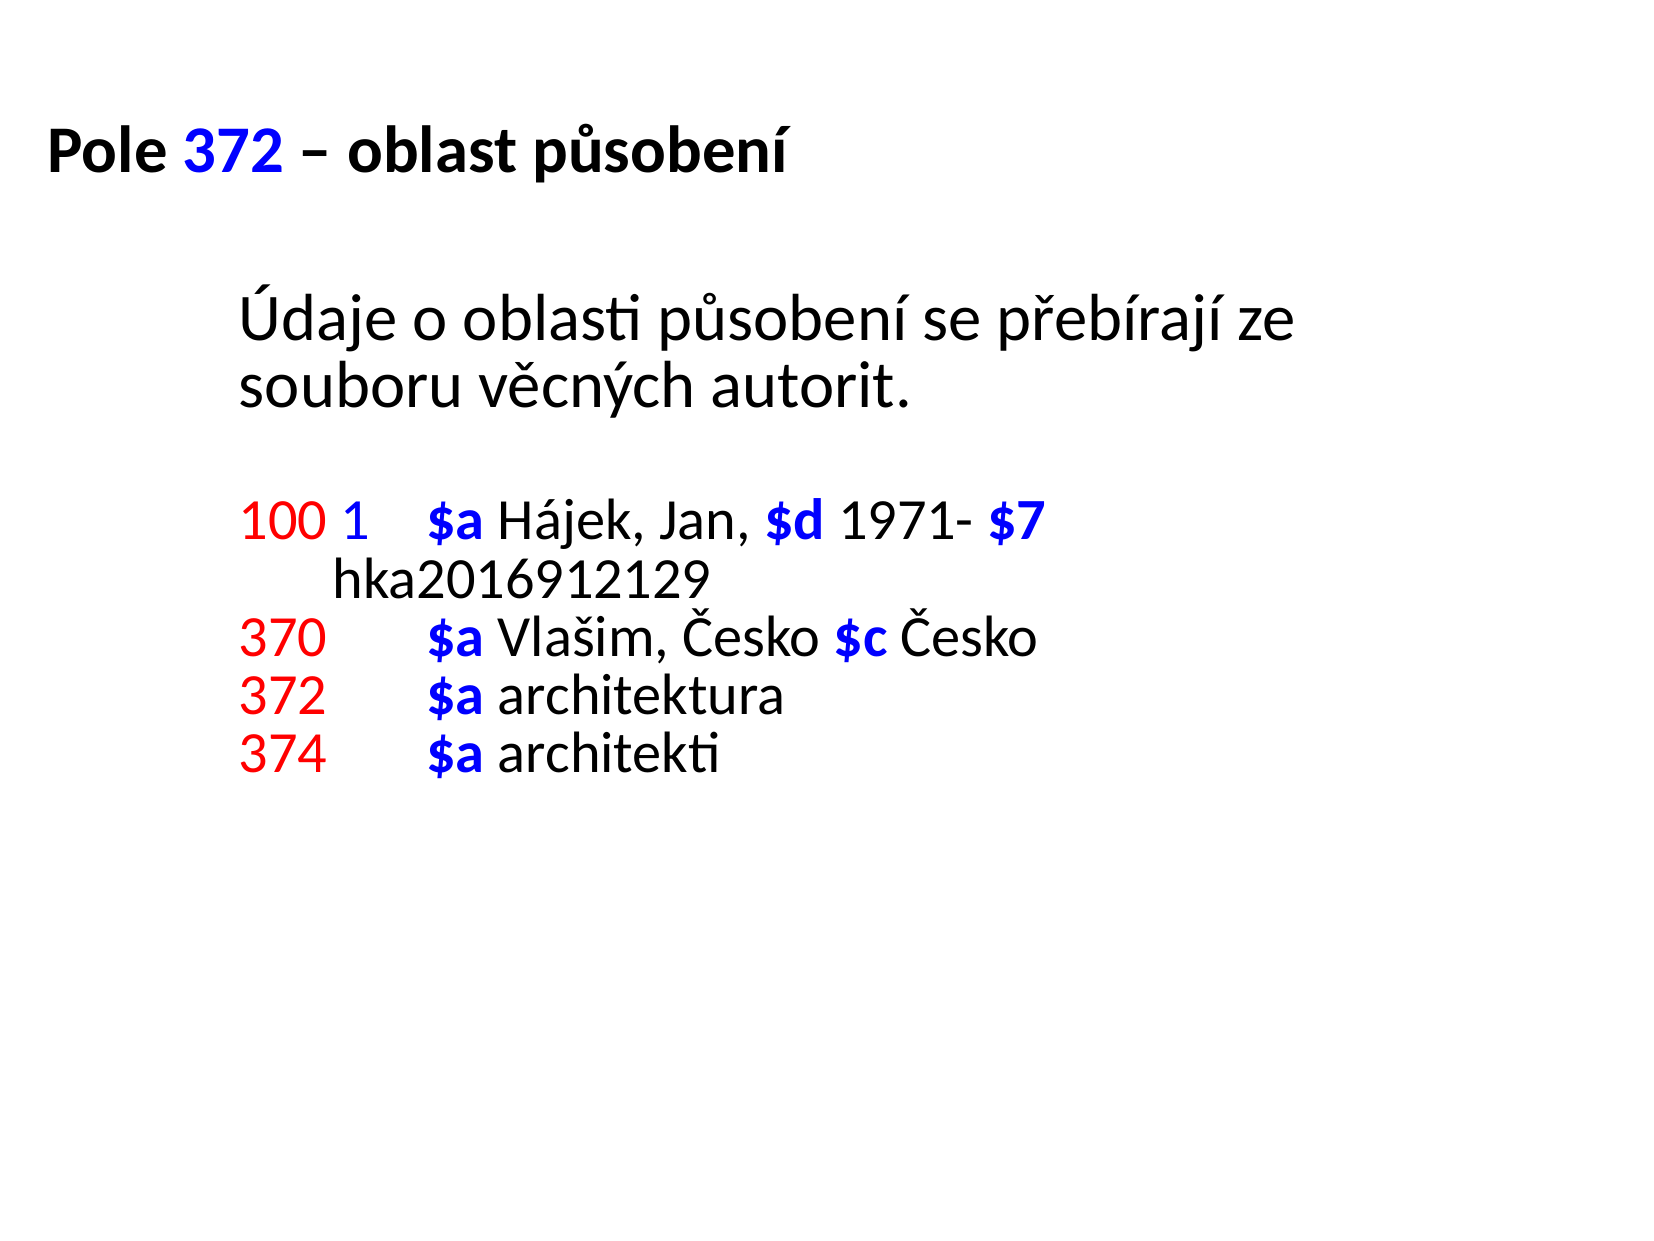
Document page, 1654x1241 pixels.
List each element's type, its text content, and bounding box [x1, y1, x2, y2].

text_box Údaje o oblasti působení se přebírají ze souboru věcných autorit. 100 1 $a Hájek, Jan, $d 1971- $7 hka2016912129 370 $a Vlašim, Česko $c Česko 372 $a architektura 374 $a architekti [224, 283, 1323, 1123]
title Pole 372 – oblast působení [47, 52, 1536, 260]
